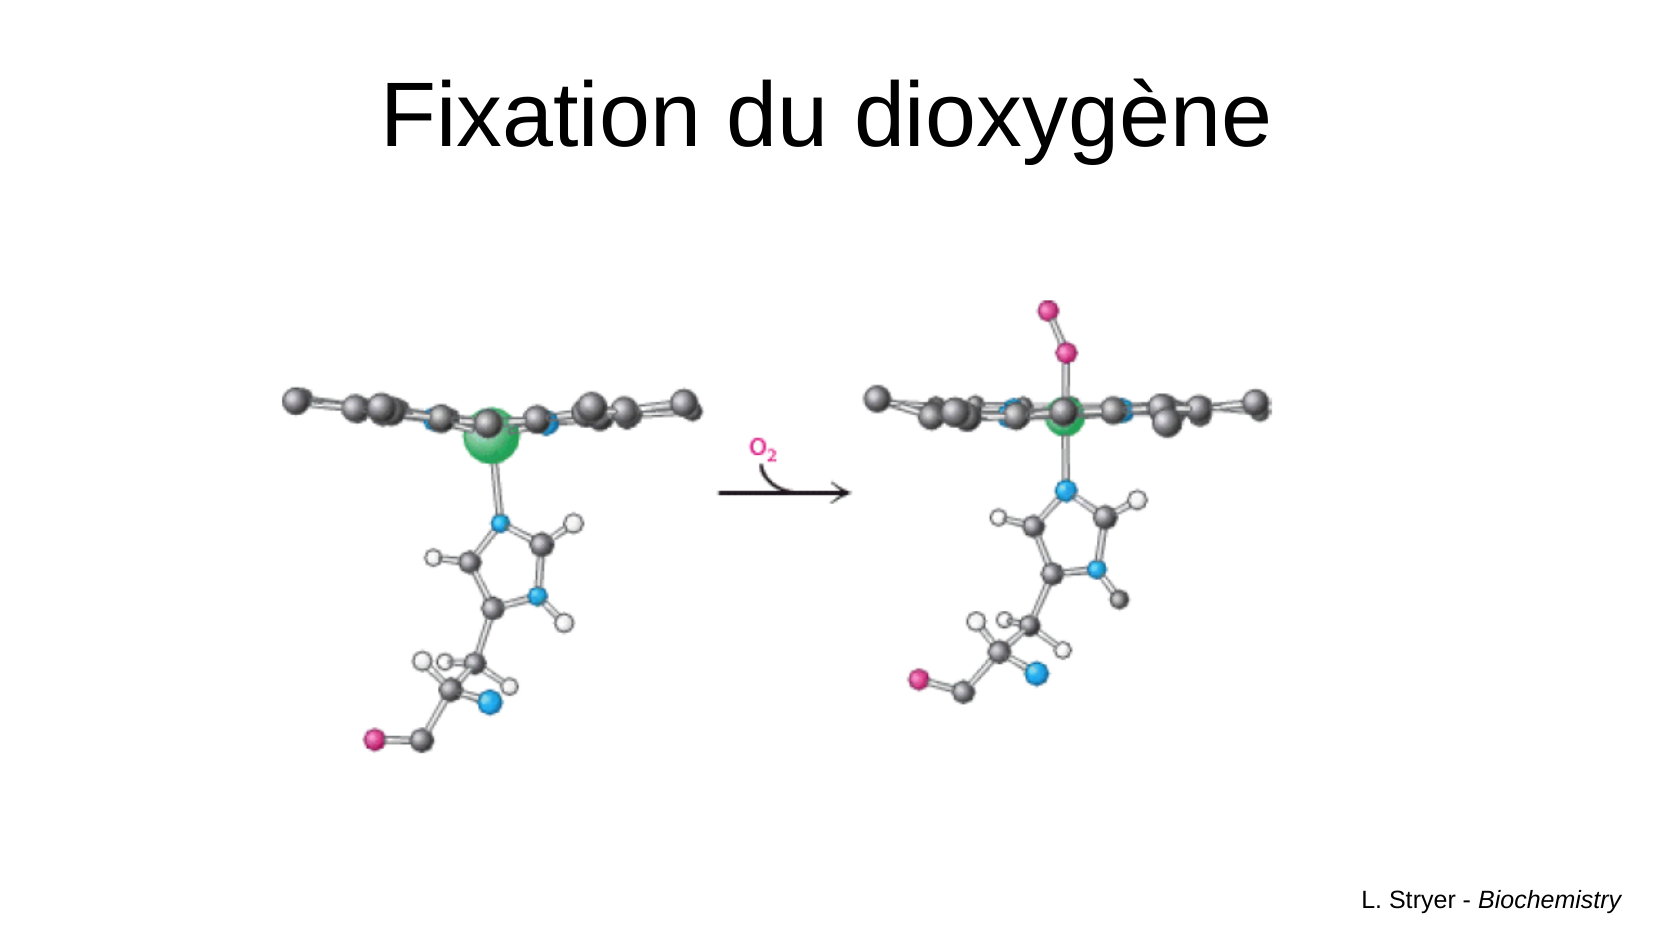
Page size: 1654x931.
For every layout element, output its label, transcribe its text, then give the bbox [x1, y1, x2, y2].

title Fixation du dioxygène [82, 37, 1571, 193]
picture [248, 236, 1318, 769]
text_box L. Stryer - Biochemistry [1346, 878, 1654, 922]
